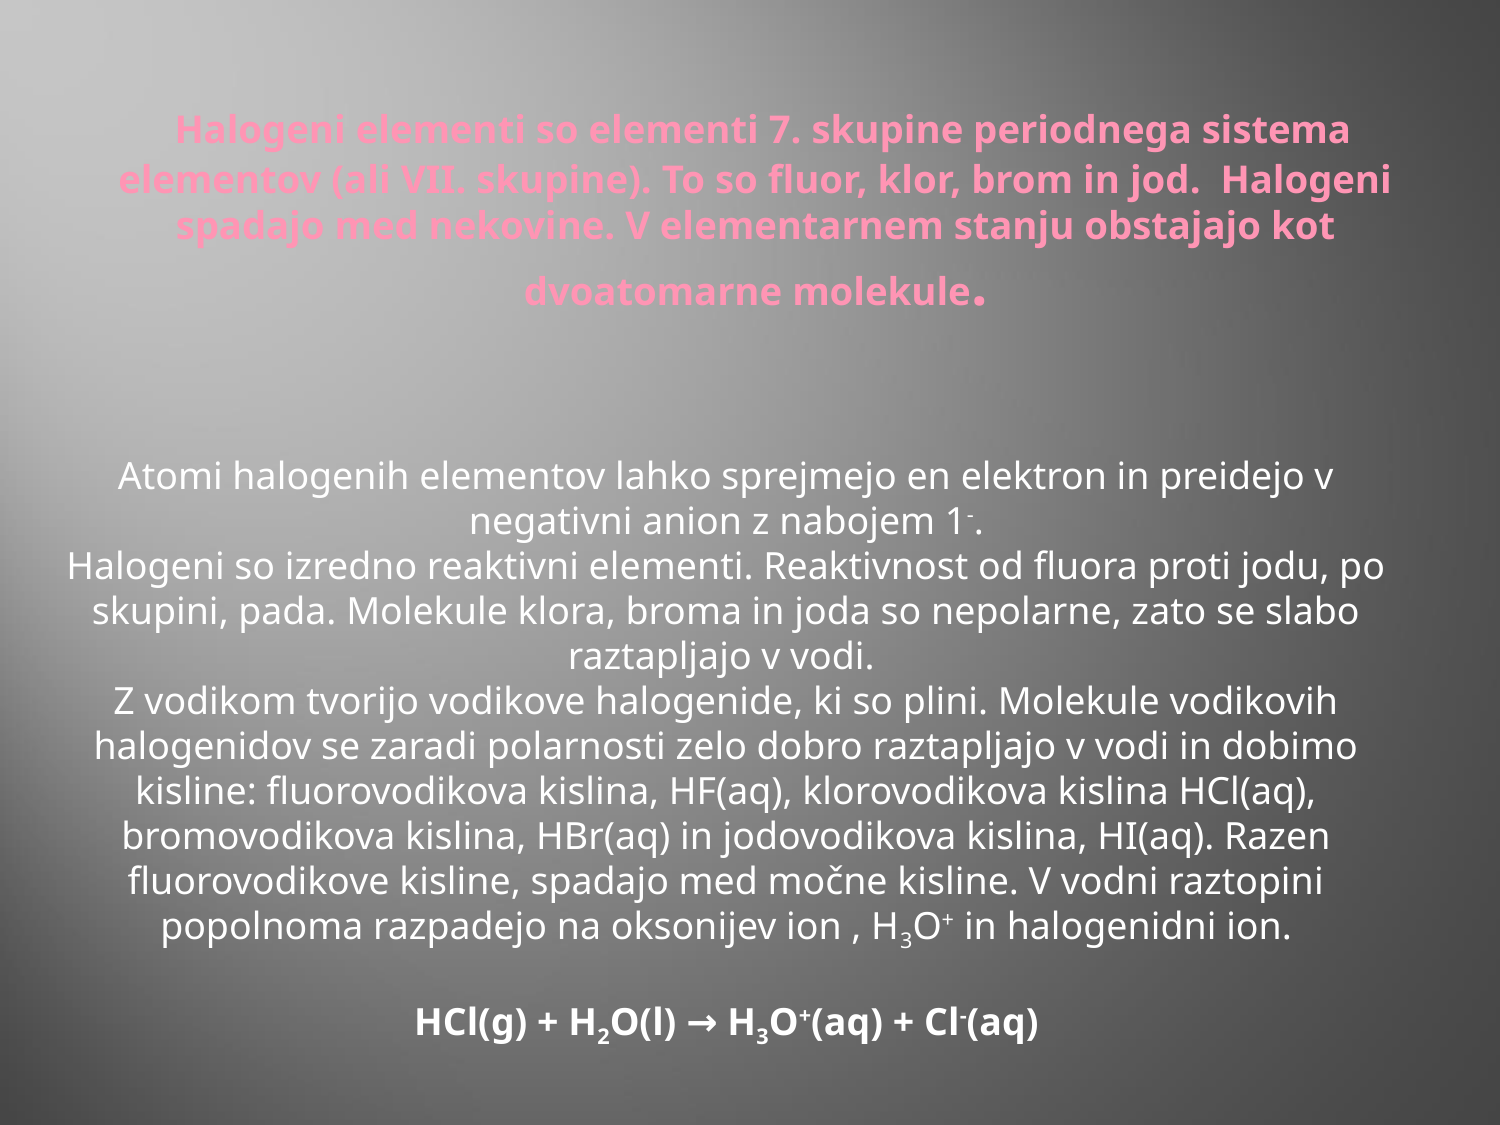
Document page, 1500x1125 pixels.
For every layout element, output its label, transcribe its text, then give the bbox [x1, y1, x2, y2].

picture [0, 0, 1500, 1125]
title Halogeni elementi so elementi 7. skupine periodnega sistema elementov (ali VII. skupine). To so fluor, klor, brom in jod. Halogeni spadajo med nekovine. V elementarnem stanju obstajajo kot dvoatomarne molekule. [41, 78, 1471, 325]
text_box Atomi halogenih elementov lahko sprejmejo en elektron in preidejo v negativni anion z nabojem 1-. Halogeni so izredno reaktivni elementi. Reaktivnost od fluora proti jodu, po skupini, pada. Molekule klora, broma in joda so nepolarne, zato se slabo raztapljajo v vodi. Z vodikom tvorijo vodikove halogenide, ki so plini. Molekule vodikovih halogenidov se zaradi polarnosti zelo dobro raztapljajo v vodi in dobimo kisline: fluorovodikova kislina, HF(aq), klorovodikova kislina HCl(aq), bromovodikova kislina, HBr(aq) in jodovodikova kislina, HI(aq). Razen fluorovodikove kisline, spadajo med močne kisline. V vodni raztopini popolnoma razpadejo na oksonijev ion , H3O+ in halogenidni ion. HCl(g) + H2O(l) → H3O+(aq) + Cl-(aq) [17, 444, 1436, 1057]
